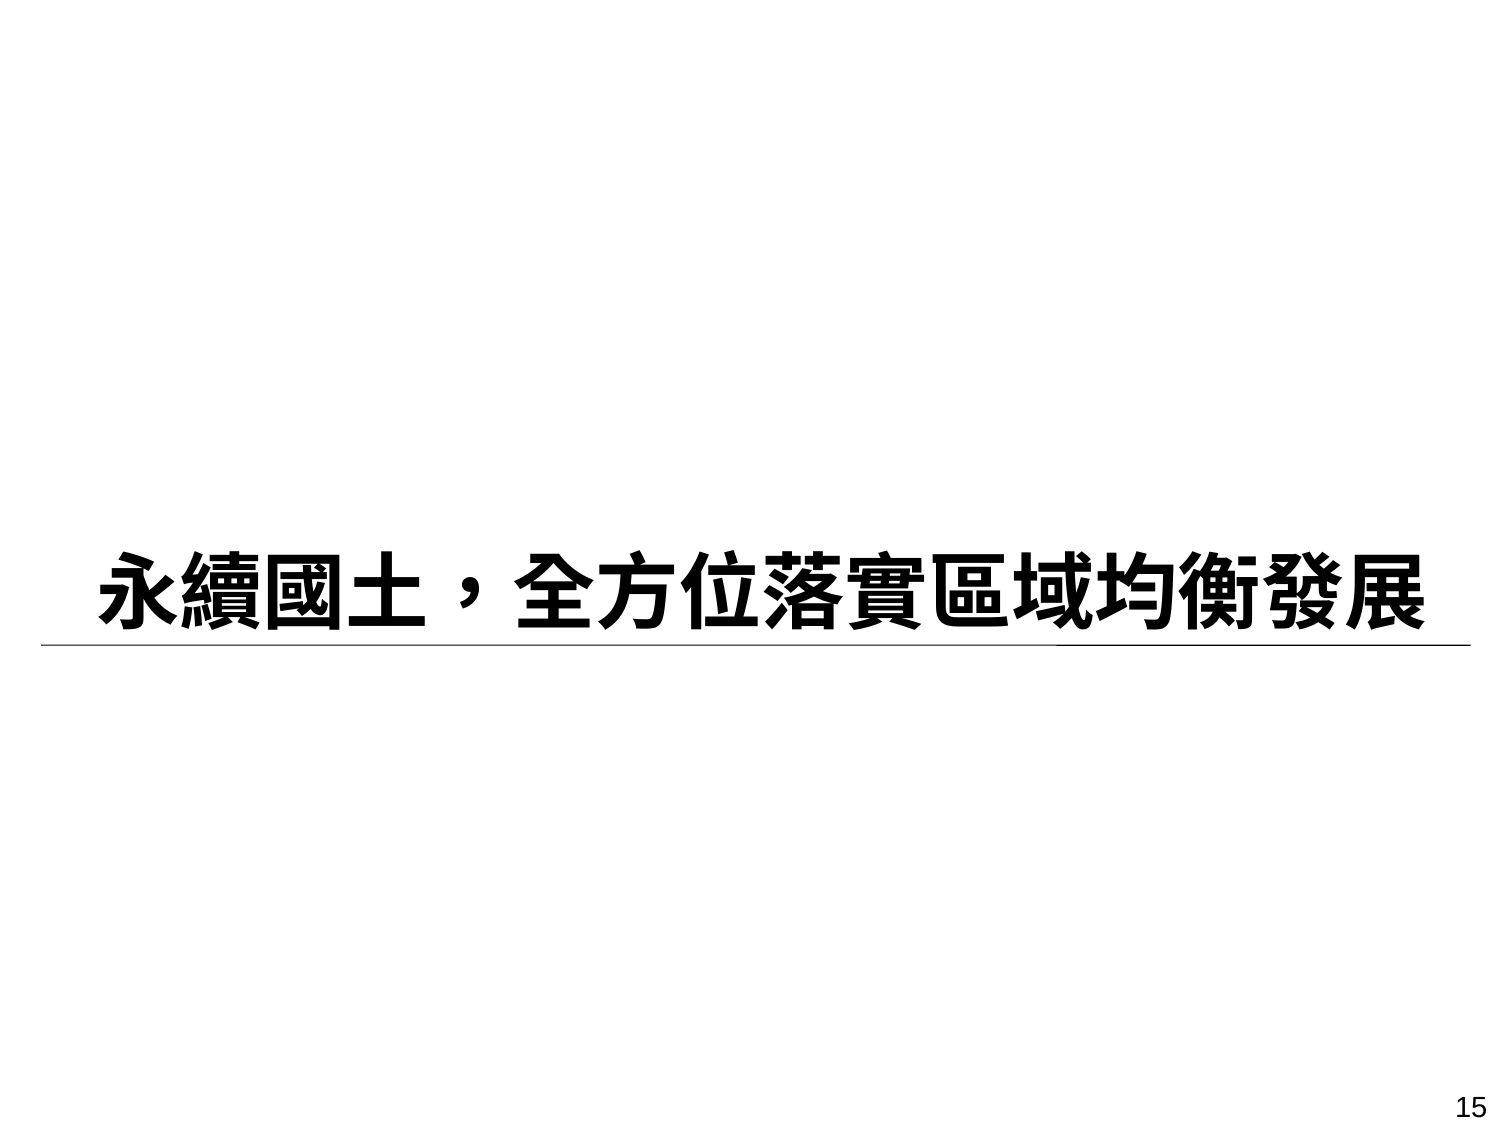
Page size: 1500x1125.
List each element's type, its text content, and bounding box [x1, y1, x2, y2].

text_box 永續國土，全方位落實區域均衡發展 [81, 532, 1443, 644]
